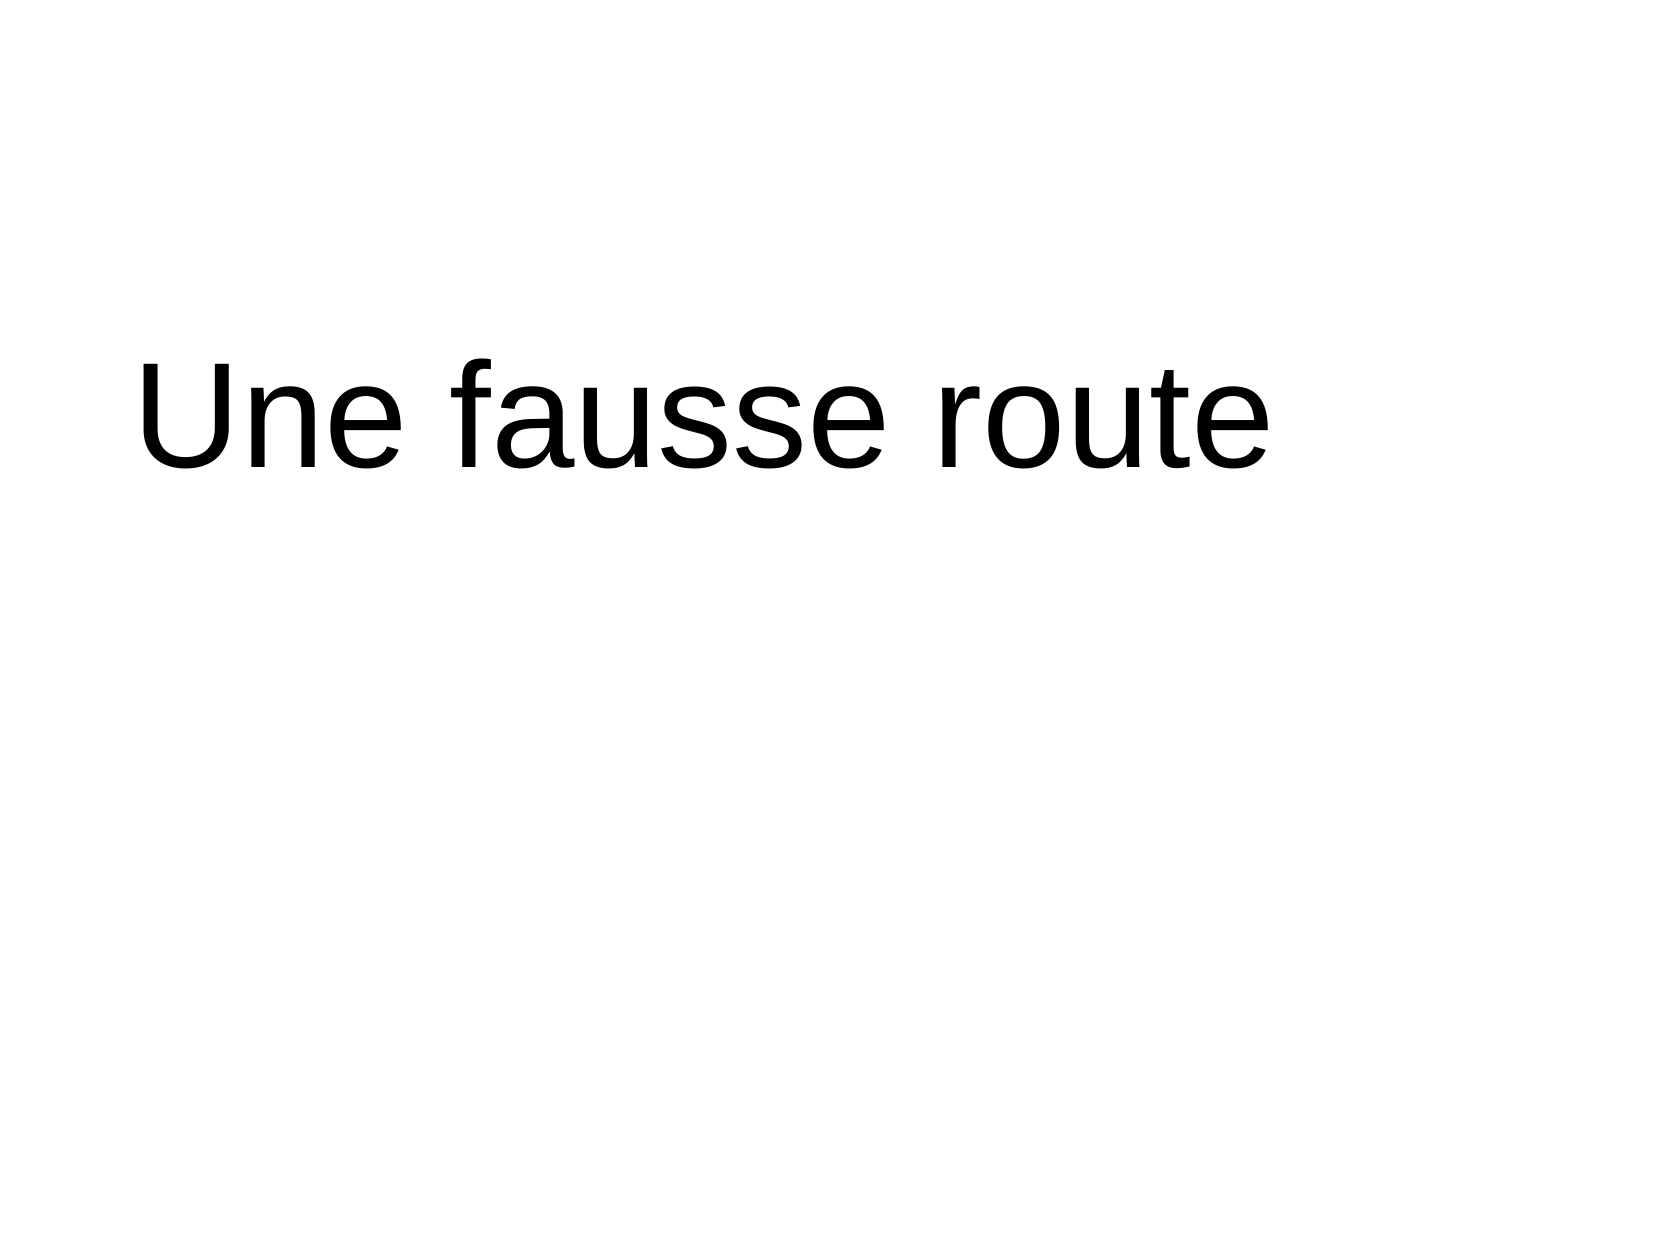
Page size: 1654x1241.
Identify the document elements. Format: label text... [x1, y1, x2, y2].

text_box Une fausse route [118, 324, 1300, 640]
